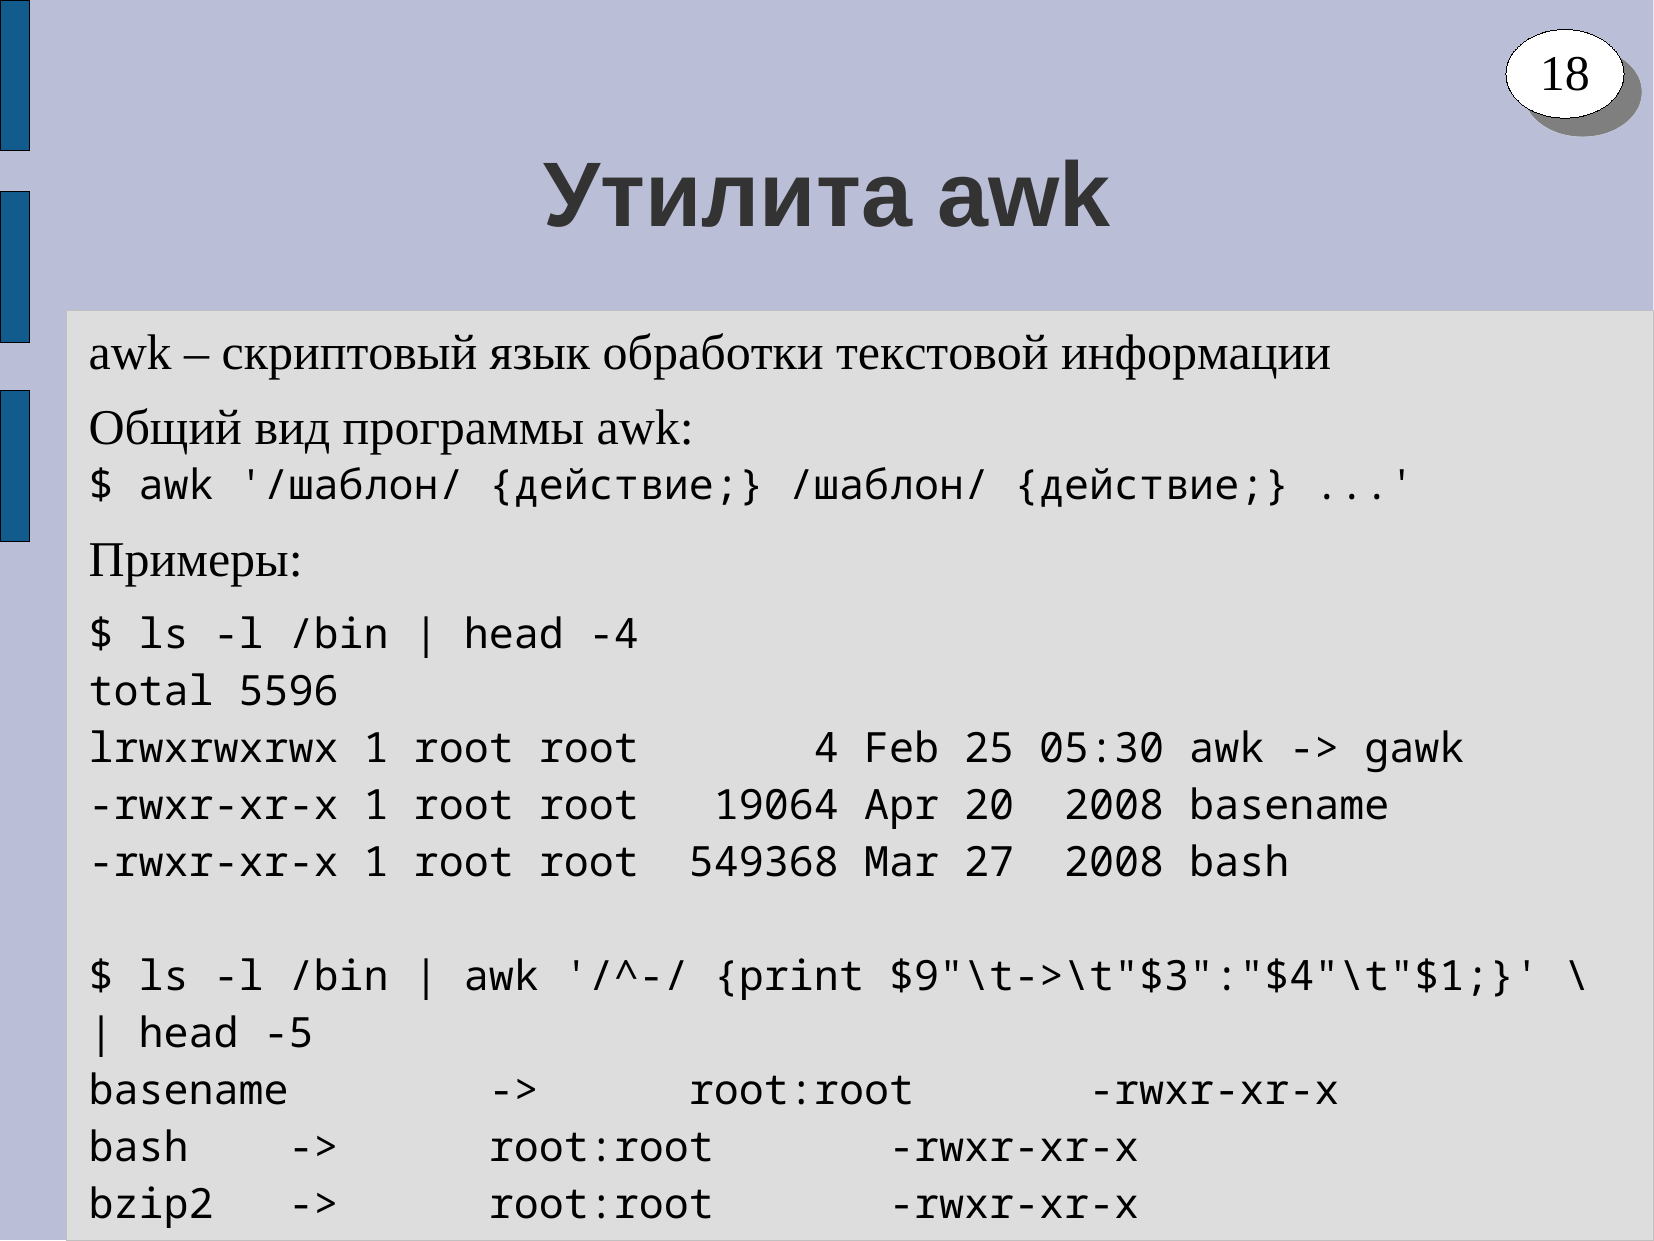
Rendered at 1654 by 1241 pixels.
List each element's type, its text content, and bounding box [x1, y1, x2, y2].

text_box awk – скриптовый язык обработки текстовой информации [88, 324, 1332, 381]
title Утилита awk [121, 91, 1534, 299]
text_box $ ls -l /bin | head -4 total 5596 lrwxrwxrwx 1 root root 4 Feb 25 05:30 awk -> gawk -rwxr-xr-x 1 root root 19064 Apr 20 2008 basename -rwxr-xr-x 1 root root 549368 Mar 27 2008 bash $ ls -l /bin | awk '/^-/ {print $9"\t->\t"$3":"$4"\t"$1;}' \ | head -5 basename -> root:root -rwxr-xr-x bash -> root:root -rwxr-xr-x bzip2 -> root:root -rwxr-xr-x bzip2recover -> root:root -rwxr-xr-x cat -> root:root -rwxr-x [88, 603, 1604, 1235]
text_box Примеры: [88, 531, 303, 587]
text_box 18 [1505, 29, 1625, 119]
text_box Общий вид программы awk: $ awk '/шаблон/ {действие;} /шаблон/ {действие;} ...' [88, 399, 1427, 504]
